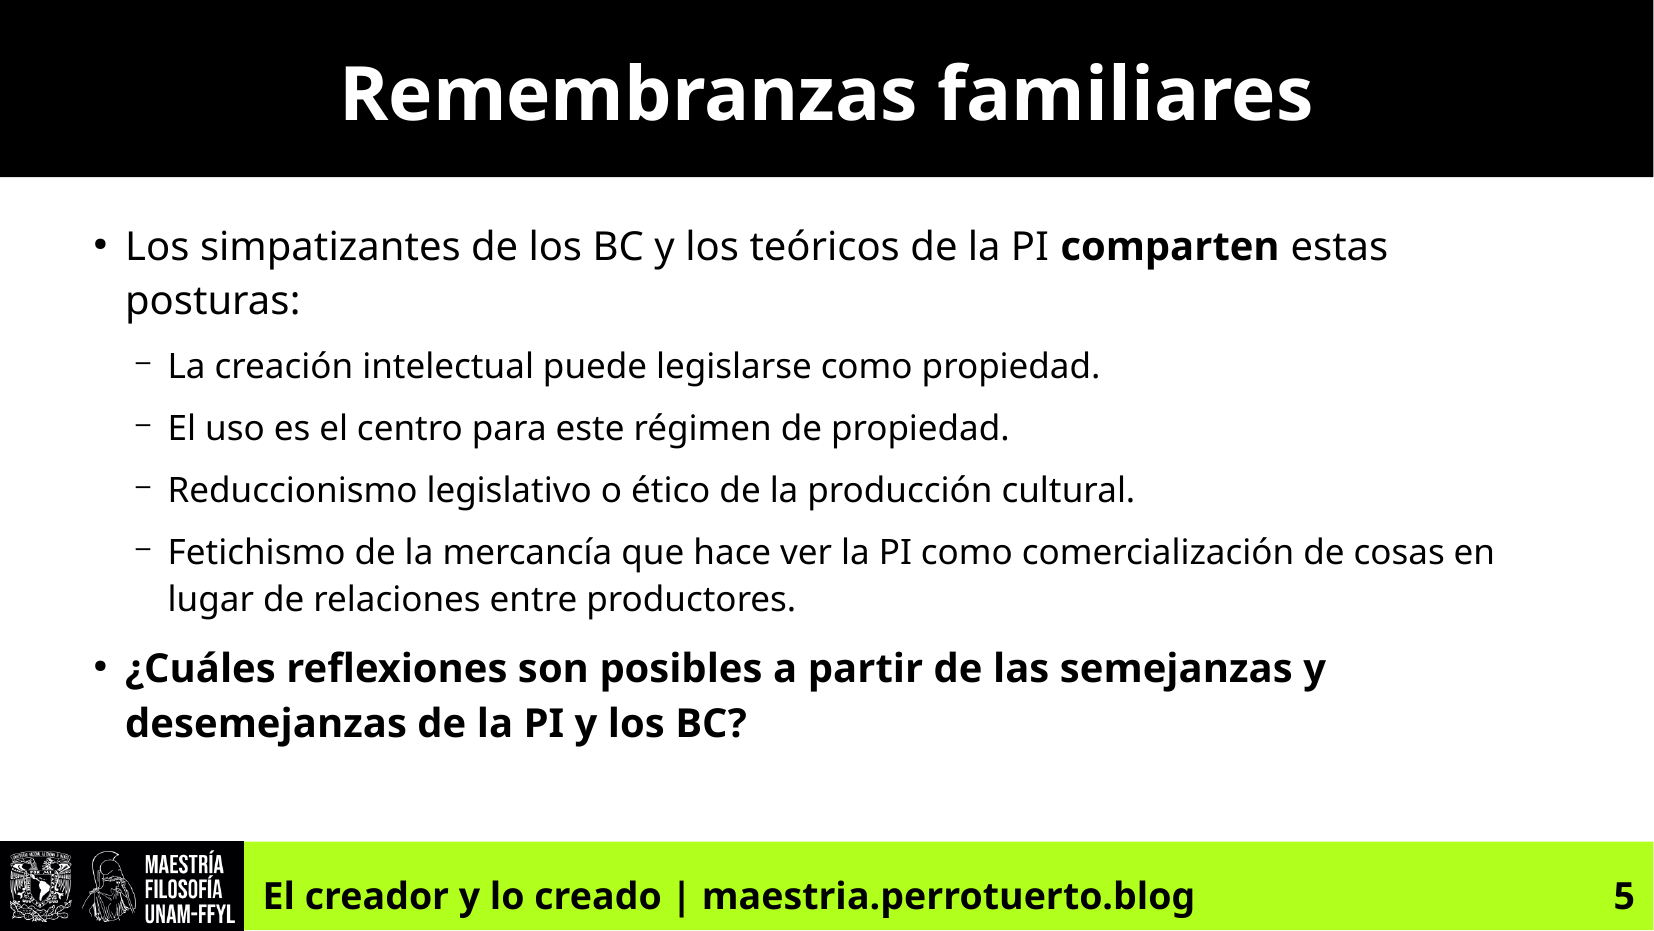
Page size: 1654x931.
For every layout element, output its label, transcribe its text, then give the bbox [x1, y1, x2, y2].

list Los simpatizantes de los BC y los teóricos de la PI comparten estas posturas: La creación intelectual puede legislarse como propiedad. El uso es el centro para este régimen de propiedad. Reduccionismo legislativo o ético de la producción cultural. Fetichismo de la mercancía que hace ver la PI como comercialización de cosas en lugar de relaciones entre productores. ¿Cuáles reflexiones son posibles a partir de las semejanzas y desemejanzas de la PI y los BC? [82, 217, 1571, 758]
title Remembranzas familiares [82, 13, 1571, 169]
picture [0, 841, 244, 931]
